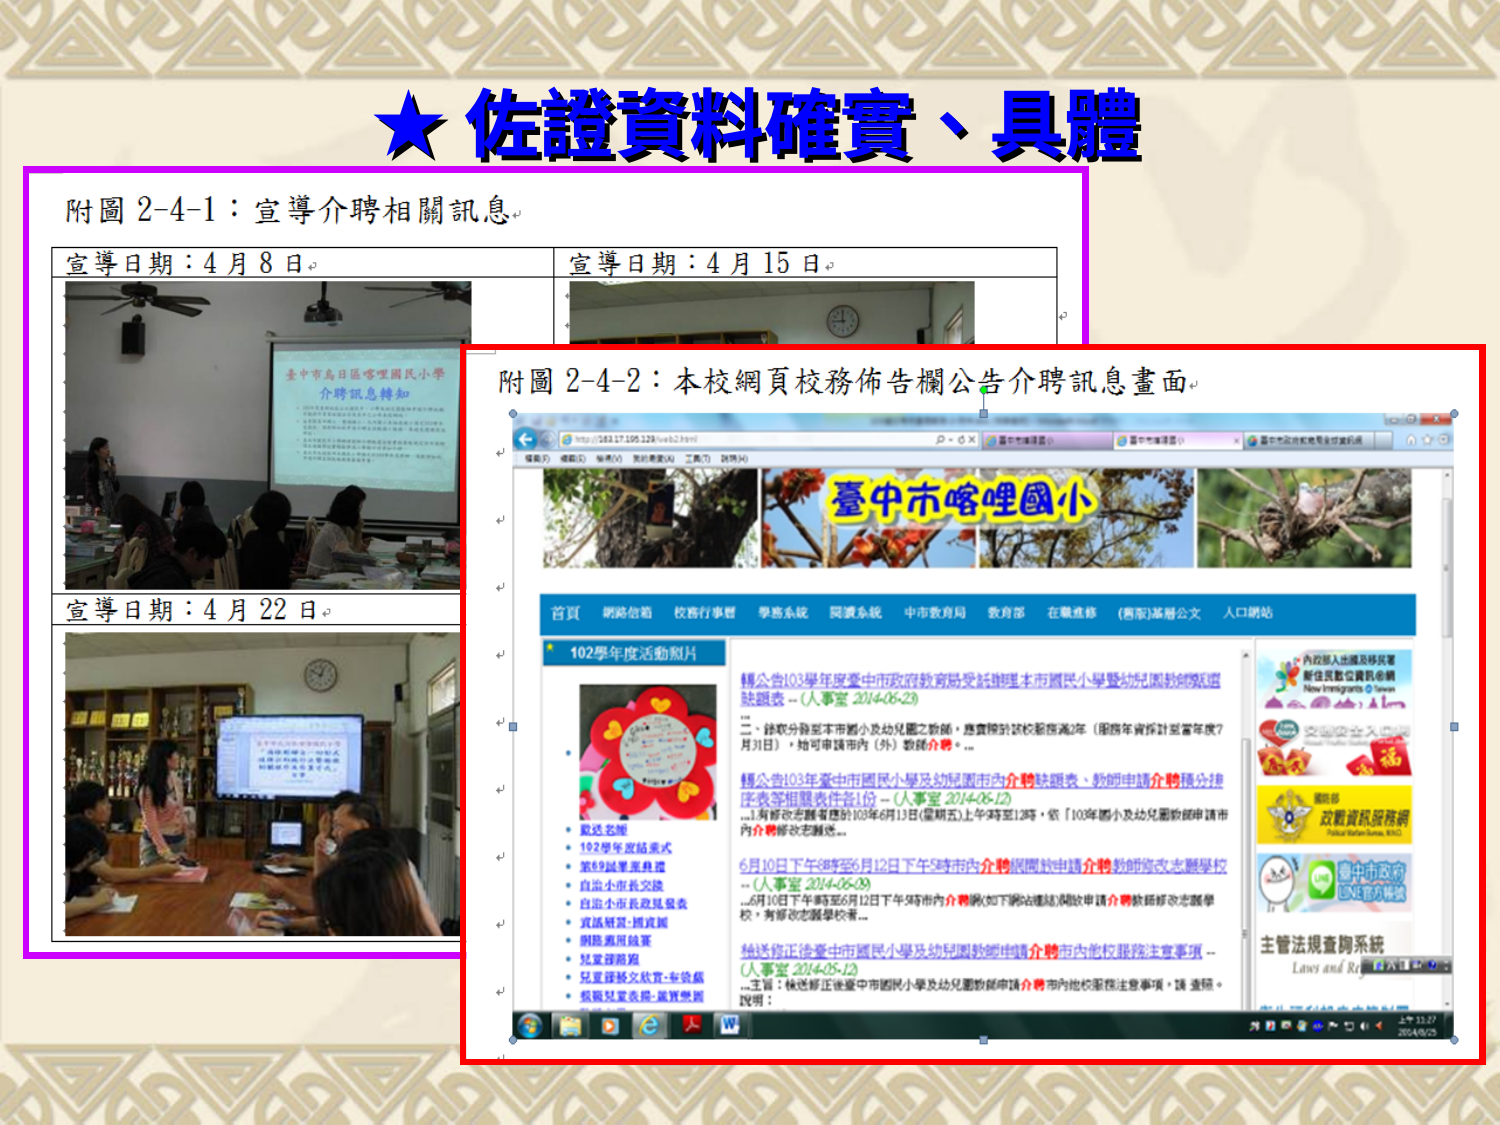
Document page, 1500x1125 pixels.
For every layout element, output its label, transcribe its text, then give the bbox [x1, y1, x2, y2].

picture [0, 0, 1500, 1125]
title ★佐證資料確實、具體 [29, 54, 1483, 189]
